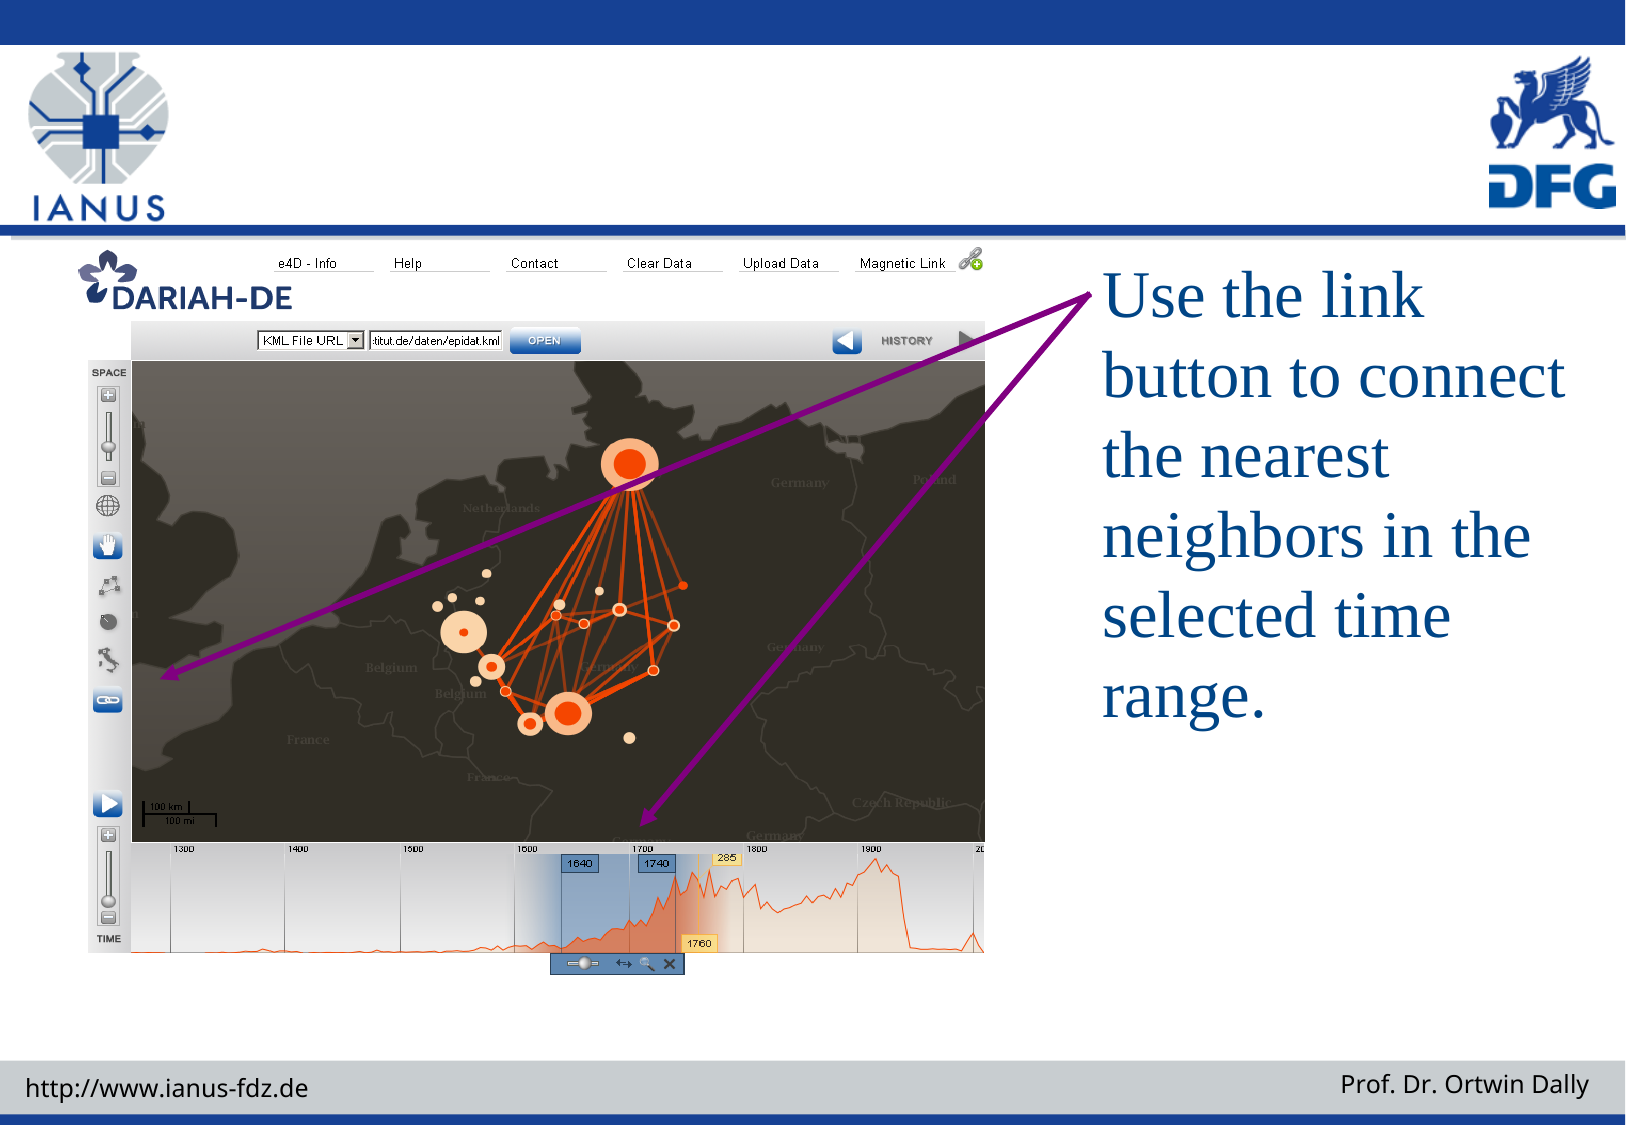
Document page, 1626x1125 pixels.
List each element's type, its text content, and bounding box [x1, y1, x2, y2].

picture [64, 242, 1003, 981]
picture [17, 45, 180, 224]
text_box Use the link button to connect the nearest neighbors in the selected time range. [1087, 243, 1626, 977]
picture [1489, 54, 1616, 209]
